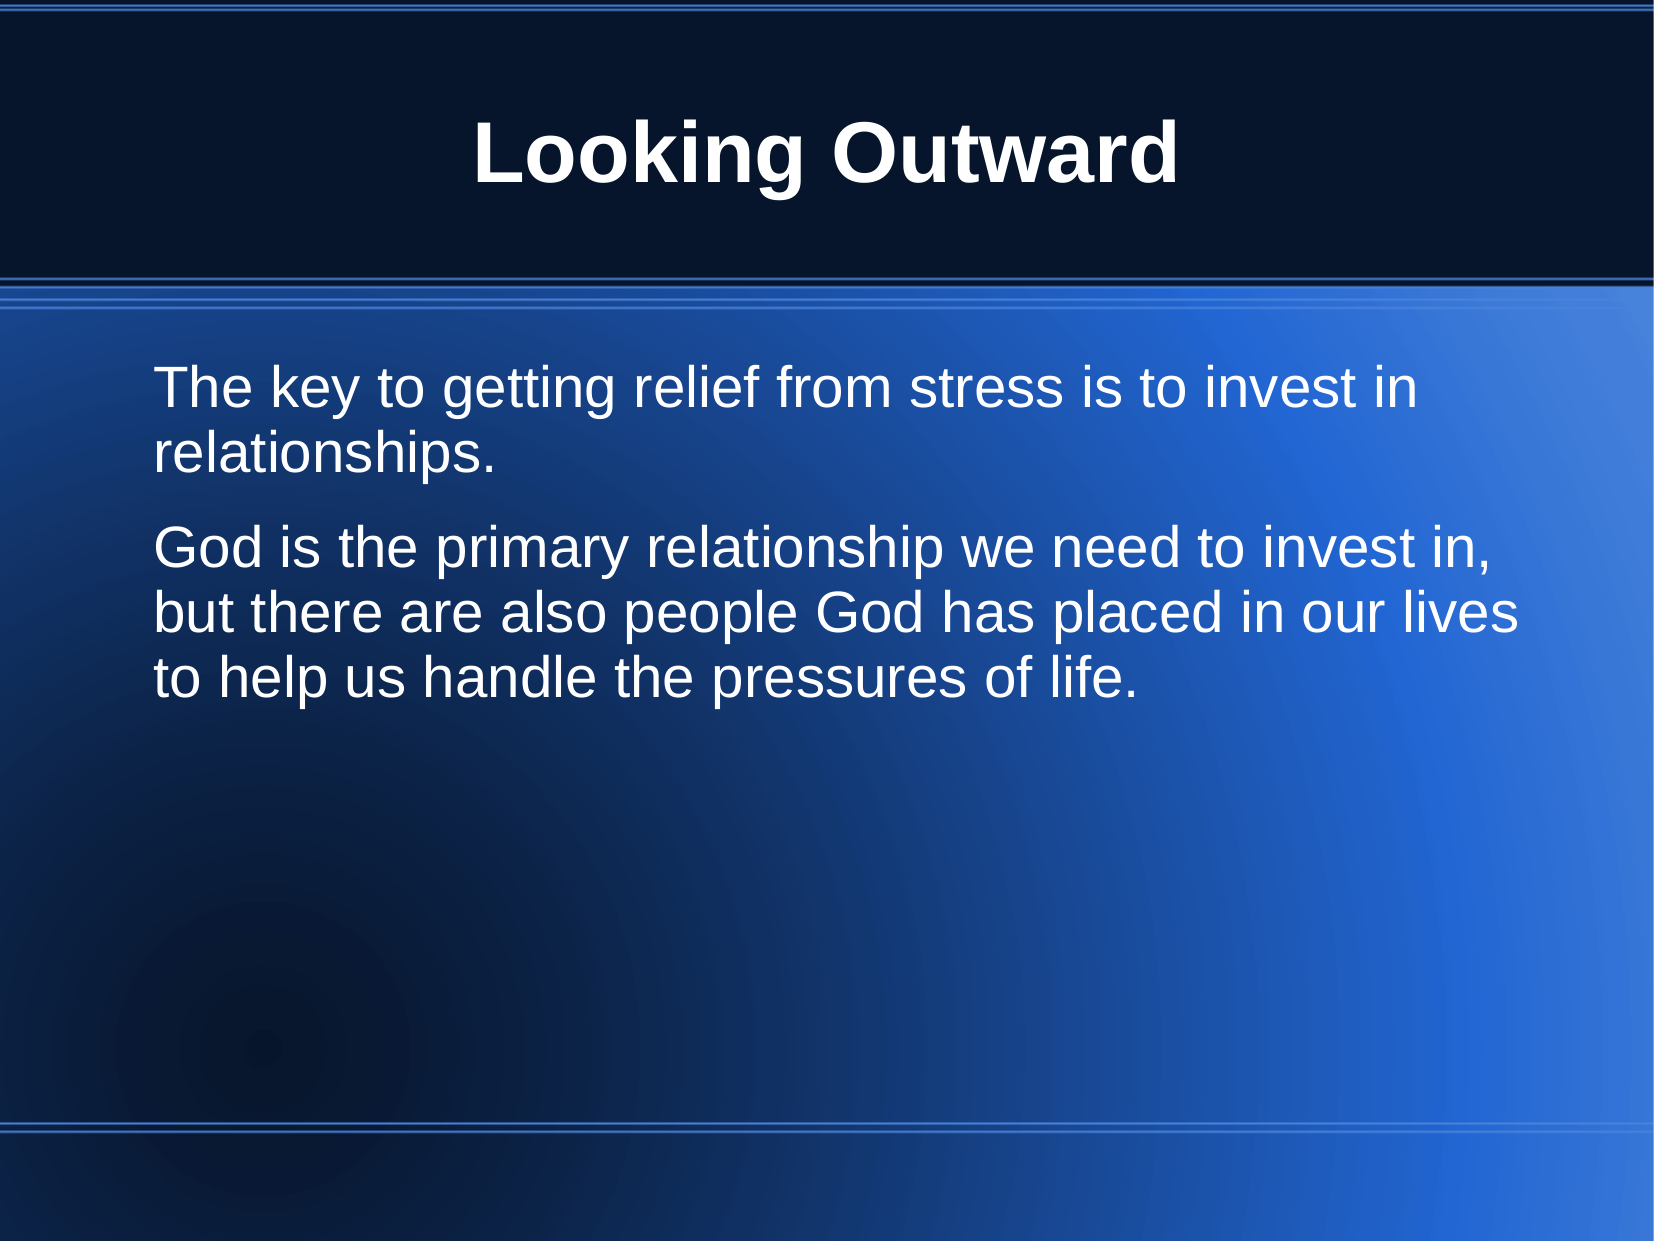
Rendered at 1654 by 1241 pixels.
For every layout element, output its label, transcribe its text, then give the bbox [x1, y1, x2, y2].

picture [0, 0, 1654, 1241]
title Looking Outward [82, 49, 1571, 257]
list The key to getting relief from stress is to invest in relationships. God is the primary relationship we need to invest in, but there are also people God has placed in our lives to help us handle the pressures of life. [82, 355, 1571, 1058]
